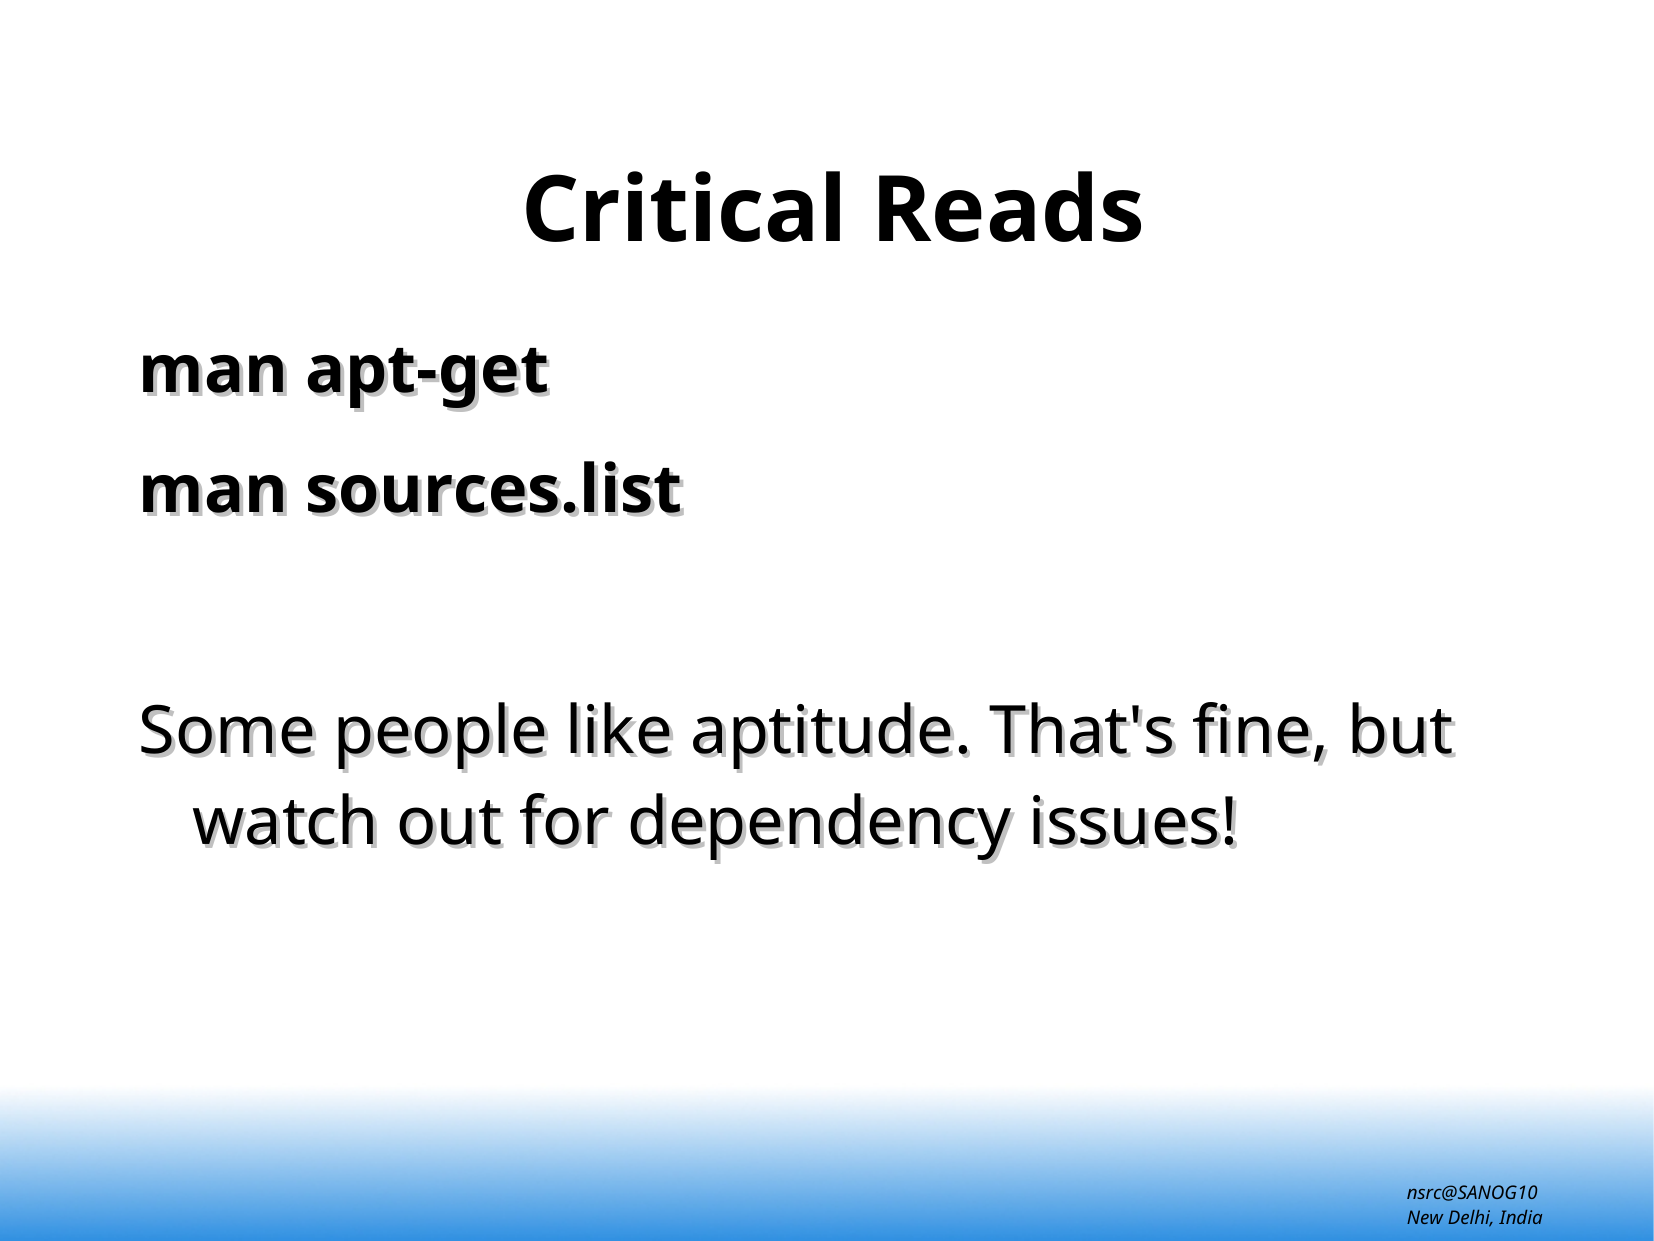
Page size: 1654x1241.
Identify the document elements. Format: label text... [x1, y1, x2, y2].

picture [0, 1083, 1654, 1241]
list man apt-get man sources.list Some people like aptitude. That's fine, but watch out for dependency issues! [121, 321, 1543, 1104]
title Critical Reads [109, 102, 1558, 310]
